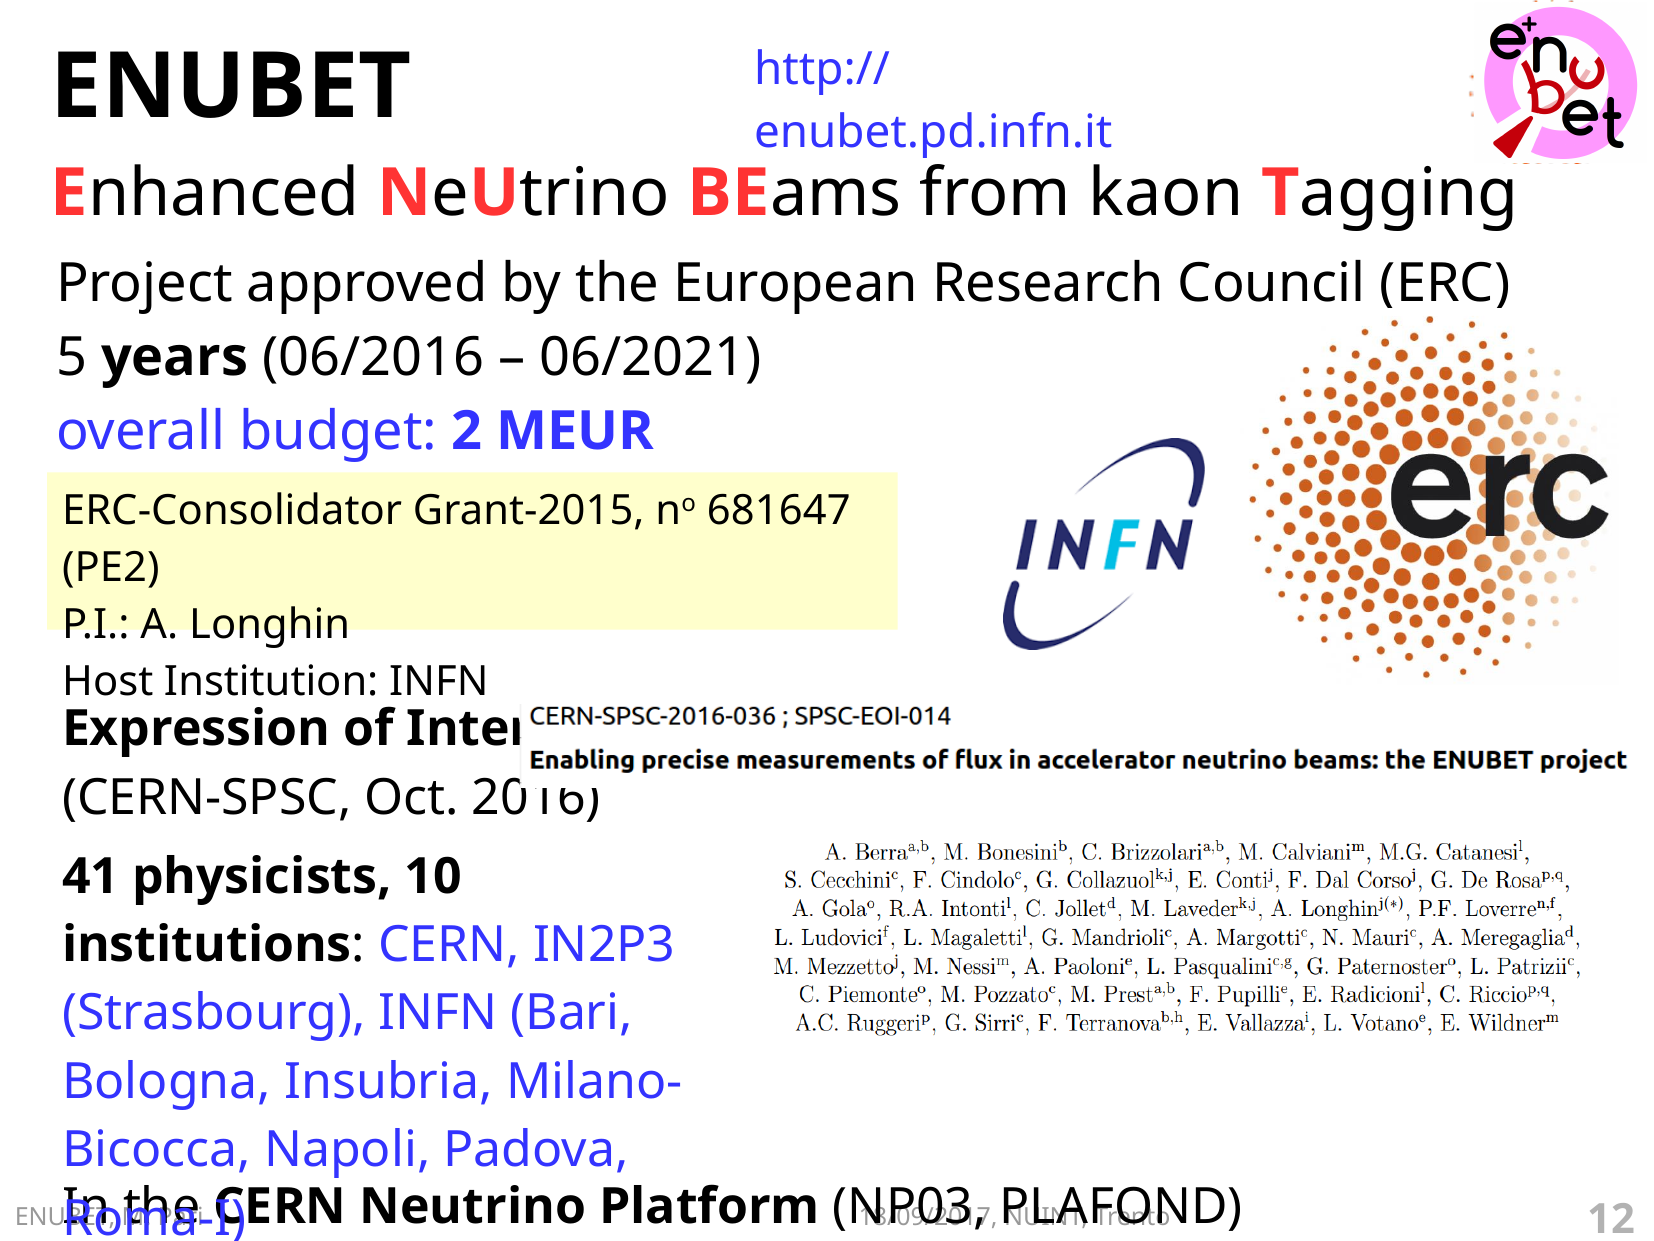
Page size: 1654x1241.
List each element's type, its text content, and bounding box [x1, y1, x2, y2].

picture [1003, 438, 1205, 650]
text_box 41 physicists, 10 institutions: CERN, IN2P3 (Strasbourg), INFN (Bari, Bologna, Insubria, Milano-Bicocca, Napoli, Padova, Roma-I) [47, 832, 744, 957]
picture [1463, 0, 1653, 164]
picture [1240, 308, 1619, 686]
text_box http://enubet.pd.infn.it [739, 28, 1217, 95]
text_box Project approved by the European Research Council (ERC) 5 years (06/2016 – 06/2021) overall budget: 2 MEUR [41, 236, 1653, 435]
text_box ENUBET Enhanced NeUtrino BEams from kaon Tagging [36, 11, 1619, 191]
picture [744, 811, 1614, 1052]
text_box ERC-Consolidator Grant-2015, no 681647 (PE2) P.I.: A. Longhin Host Institution: INFN [47, 472, 898, 630]
picture [519, 704, 1642, 788]
text_box Expression of Interest (CERN-SPSC, Oct. 2016) In the CERN Neutrino Platform (NP03, PLAFOND) [47, 957, 1524, 1151]
text_box Expression of Interest (CERN-SPSC, Oct. 2016) In the CERN Neutrino Platform (NP03, PLAFOND) [47, 685, 1524, 832]
